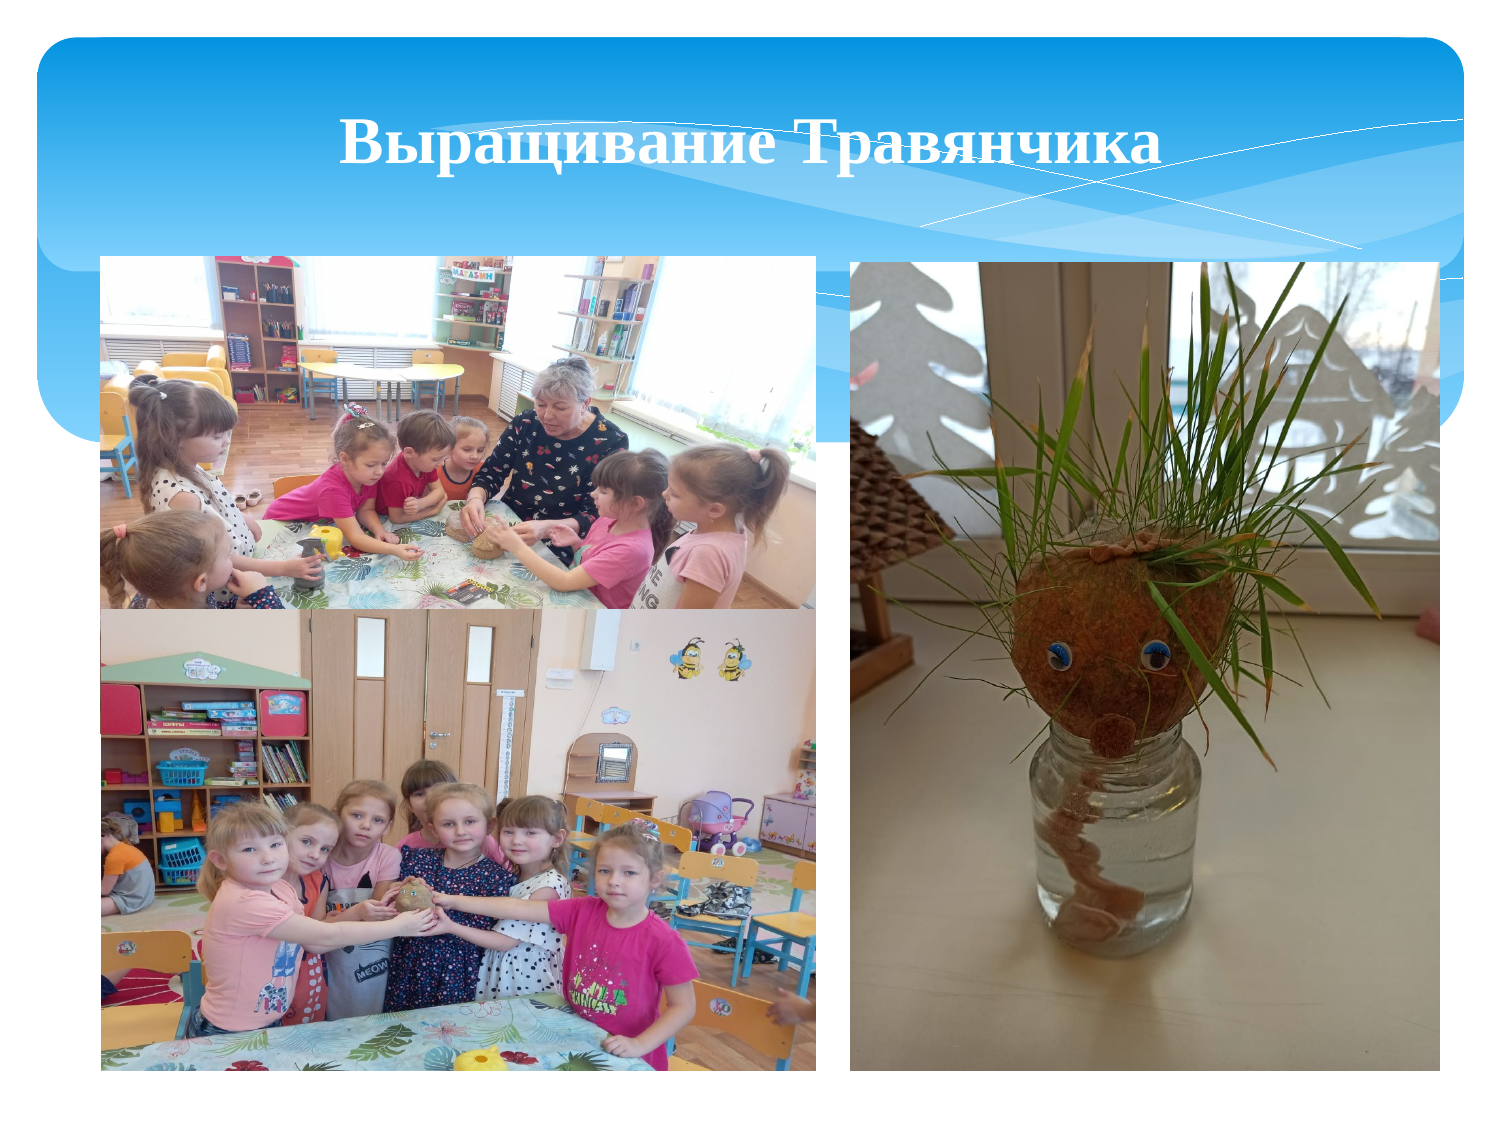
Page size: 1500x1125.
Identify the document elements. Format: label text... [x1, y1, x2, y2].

picture [100, 257, 816, 1071]
picture [850, 262, 1440, 1071]
title Выращивание Травянчика [100, 90, 1404, 278]
